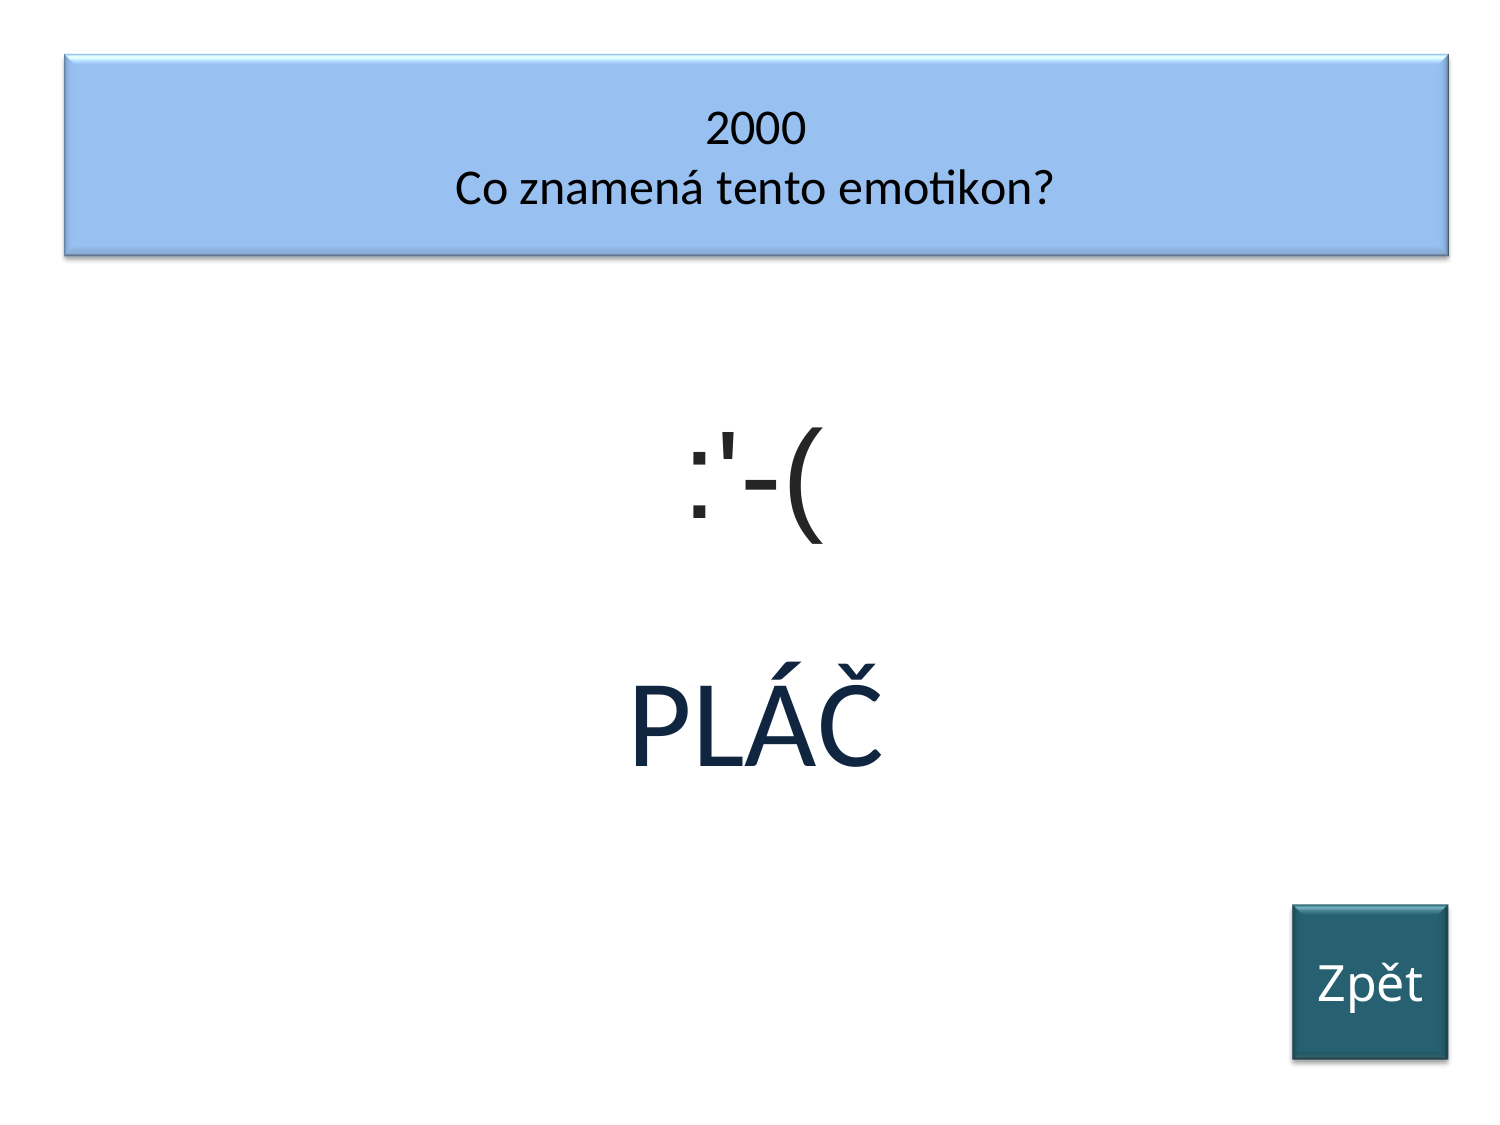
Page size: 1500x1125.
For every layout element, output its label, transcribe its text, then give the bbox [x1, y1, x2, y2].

picture [55, 49, 1457, 268]
picture [1273, 899, 1466, 1072]
text_box :'-( [632, 385, 840, 551]
text_box PLÁČ [383, 633, 1128, 799]
text_box 2000 Co znamená tento emotikon? [64, 54, 1447, 256]
text_box Zpět [1293, 904, 1447, 1059]
